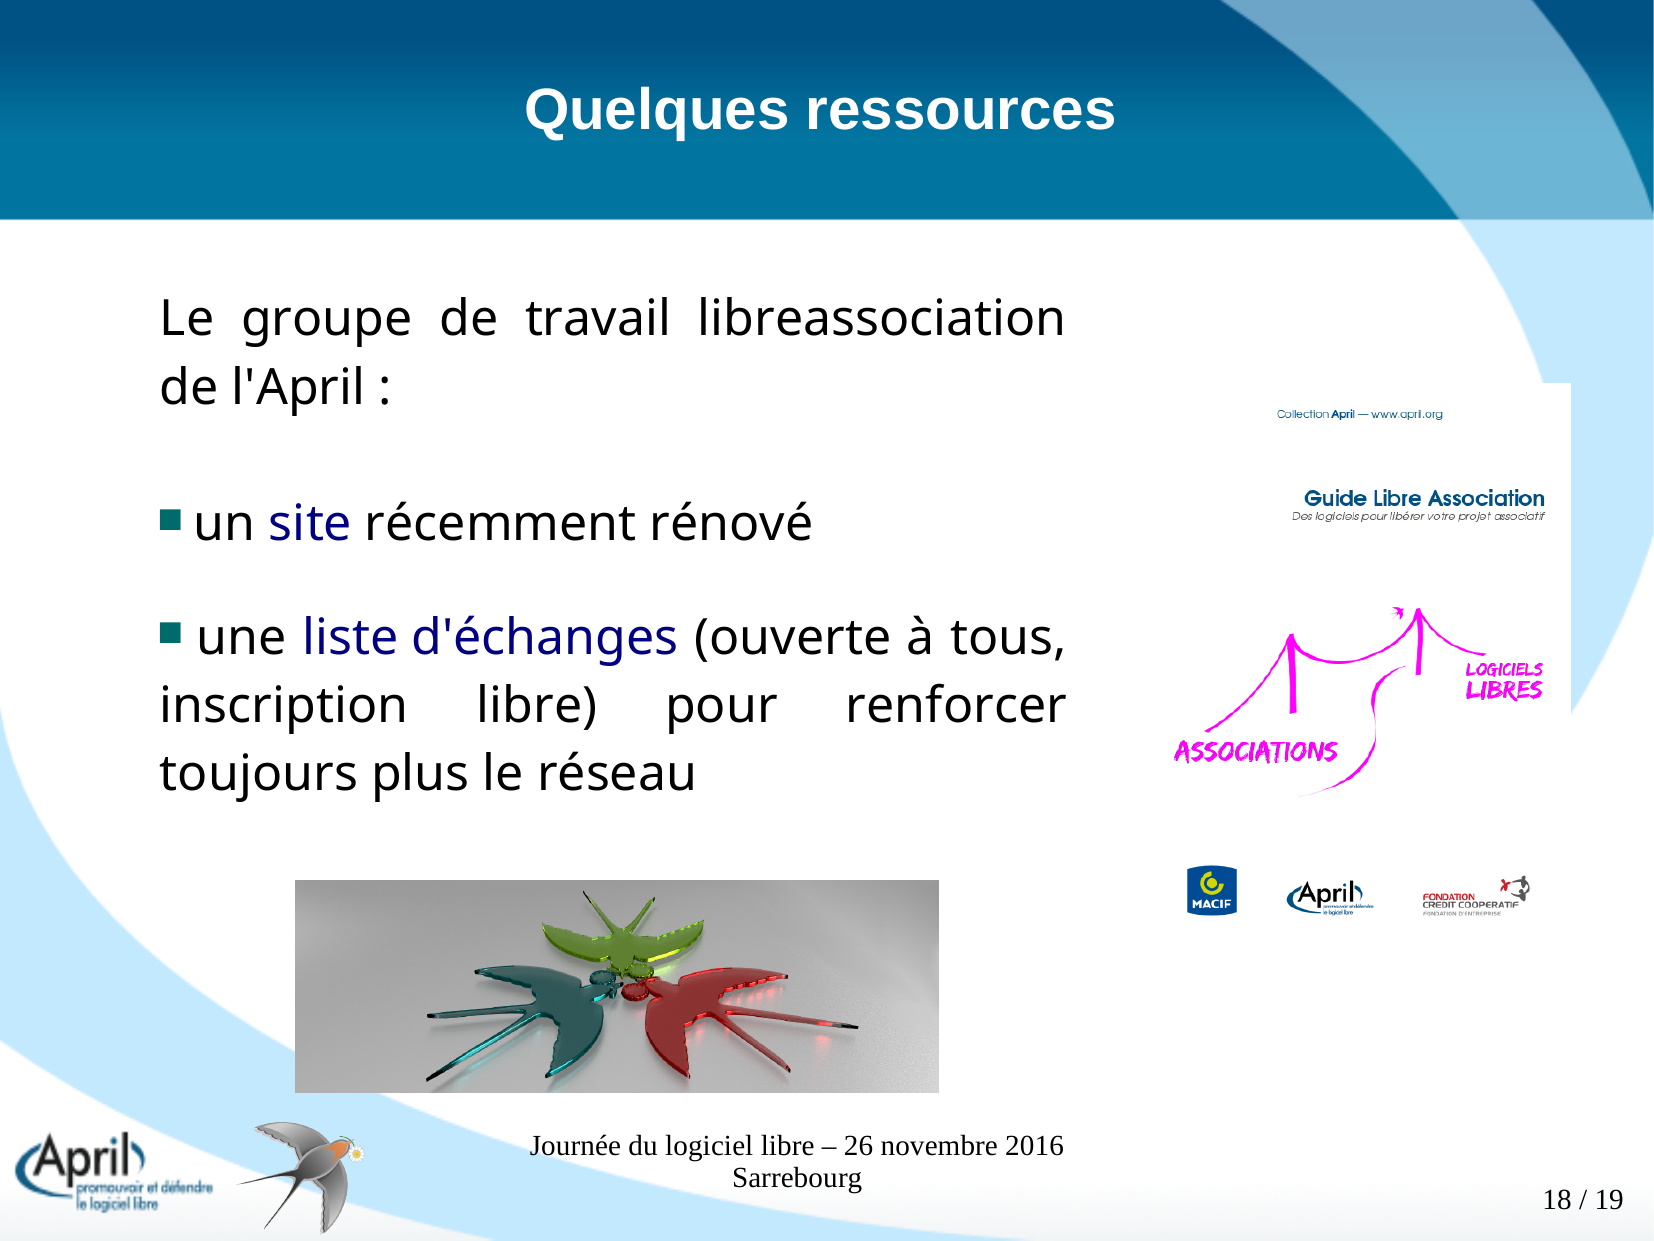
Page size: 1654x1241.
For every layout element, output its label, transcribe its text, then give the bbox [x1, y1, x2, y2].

text_box Le groupe de travail libreassociation de l'April : un site récemment rénové une liste d'échanges (ouverte à tous, inscription libre) pour renforcer toujours plus le réseau [145, 213, 1093, 1077]
title Quelques ressources [76, 5, 1566, 213]
picture [0, 0, 1654, 1241]
